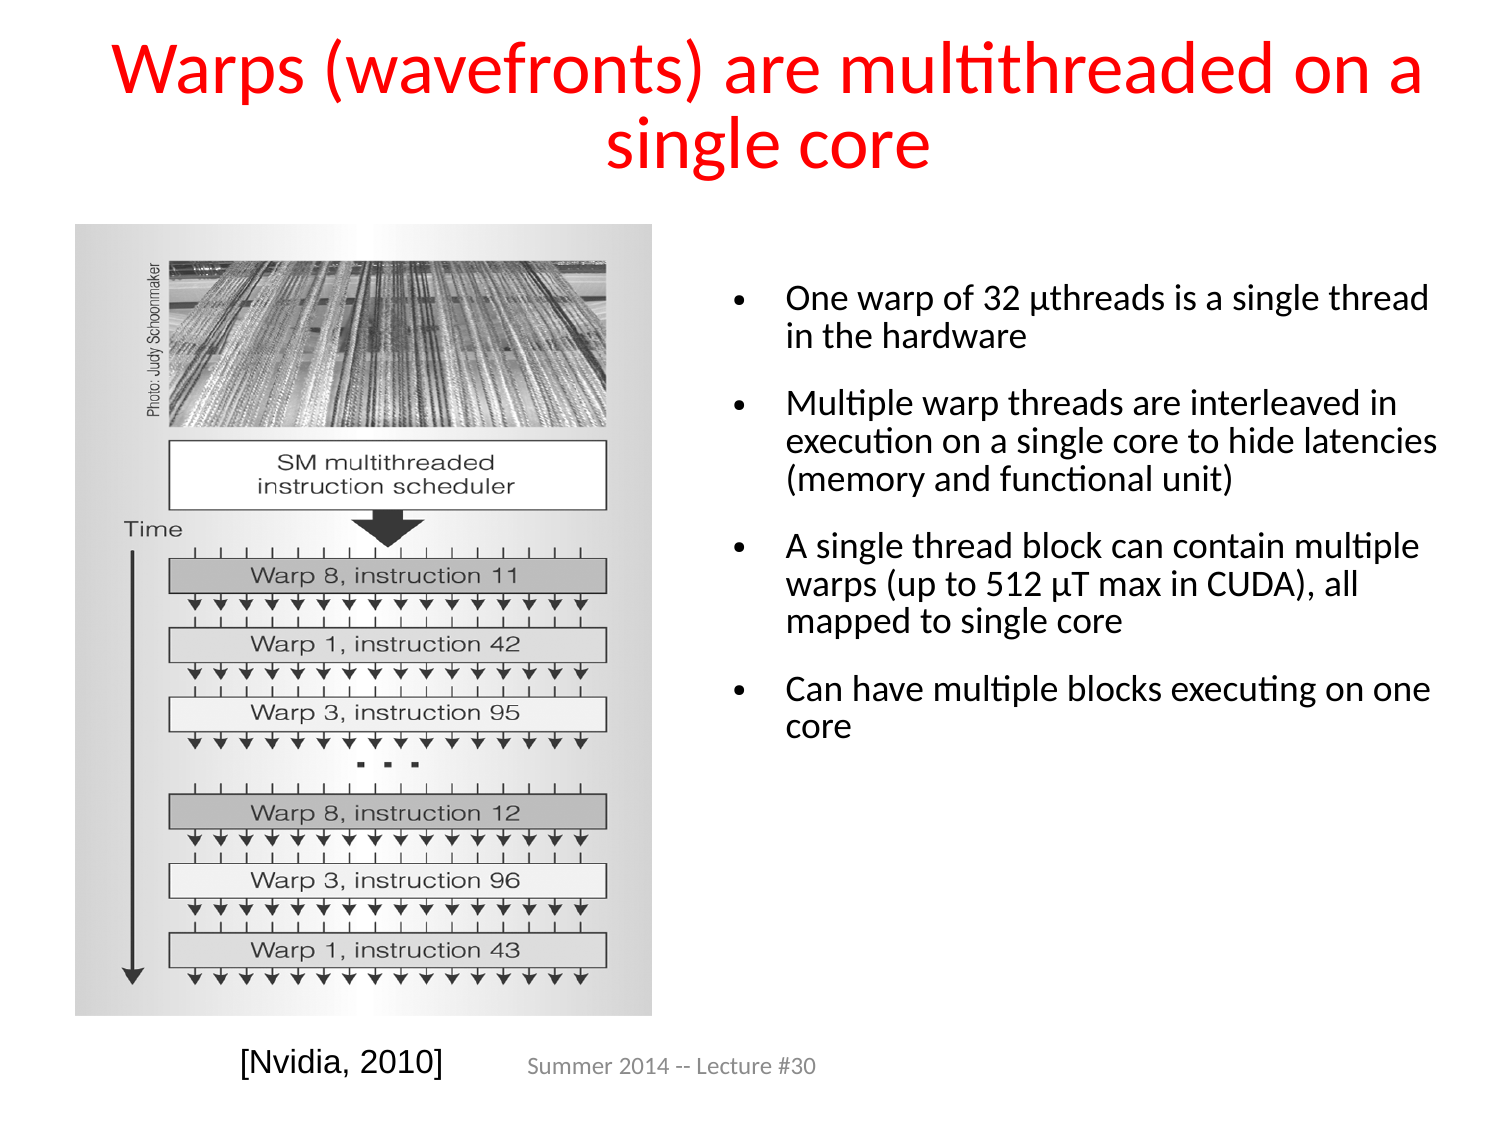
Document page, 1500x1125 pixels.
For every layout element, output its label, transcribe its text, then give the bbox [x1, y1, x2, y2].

picture [75, 224, 652, 1016]
title Warps (wavefronts) are multithreaded on a single core [75, 25, 1463, 200]
list One warp of 32 µthreads is a single thread in the hardware Multiple warp threads are interleaved in execution on a single core to hide latencies (memory and functional unit) A single thread block can contain multiple warps (up to 512 µT max in CUDA), all mapped to single core Can have multiple blocks executing on one core [700, 275, 1475, 1000]
text_box [Nvidia, 2010] [225, 1032, 459, 1088]
